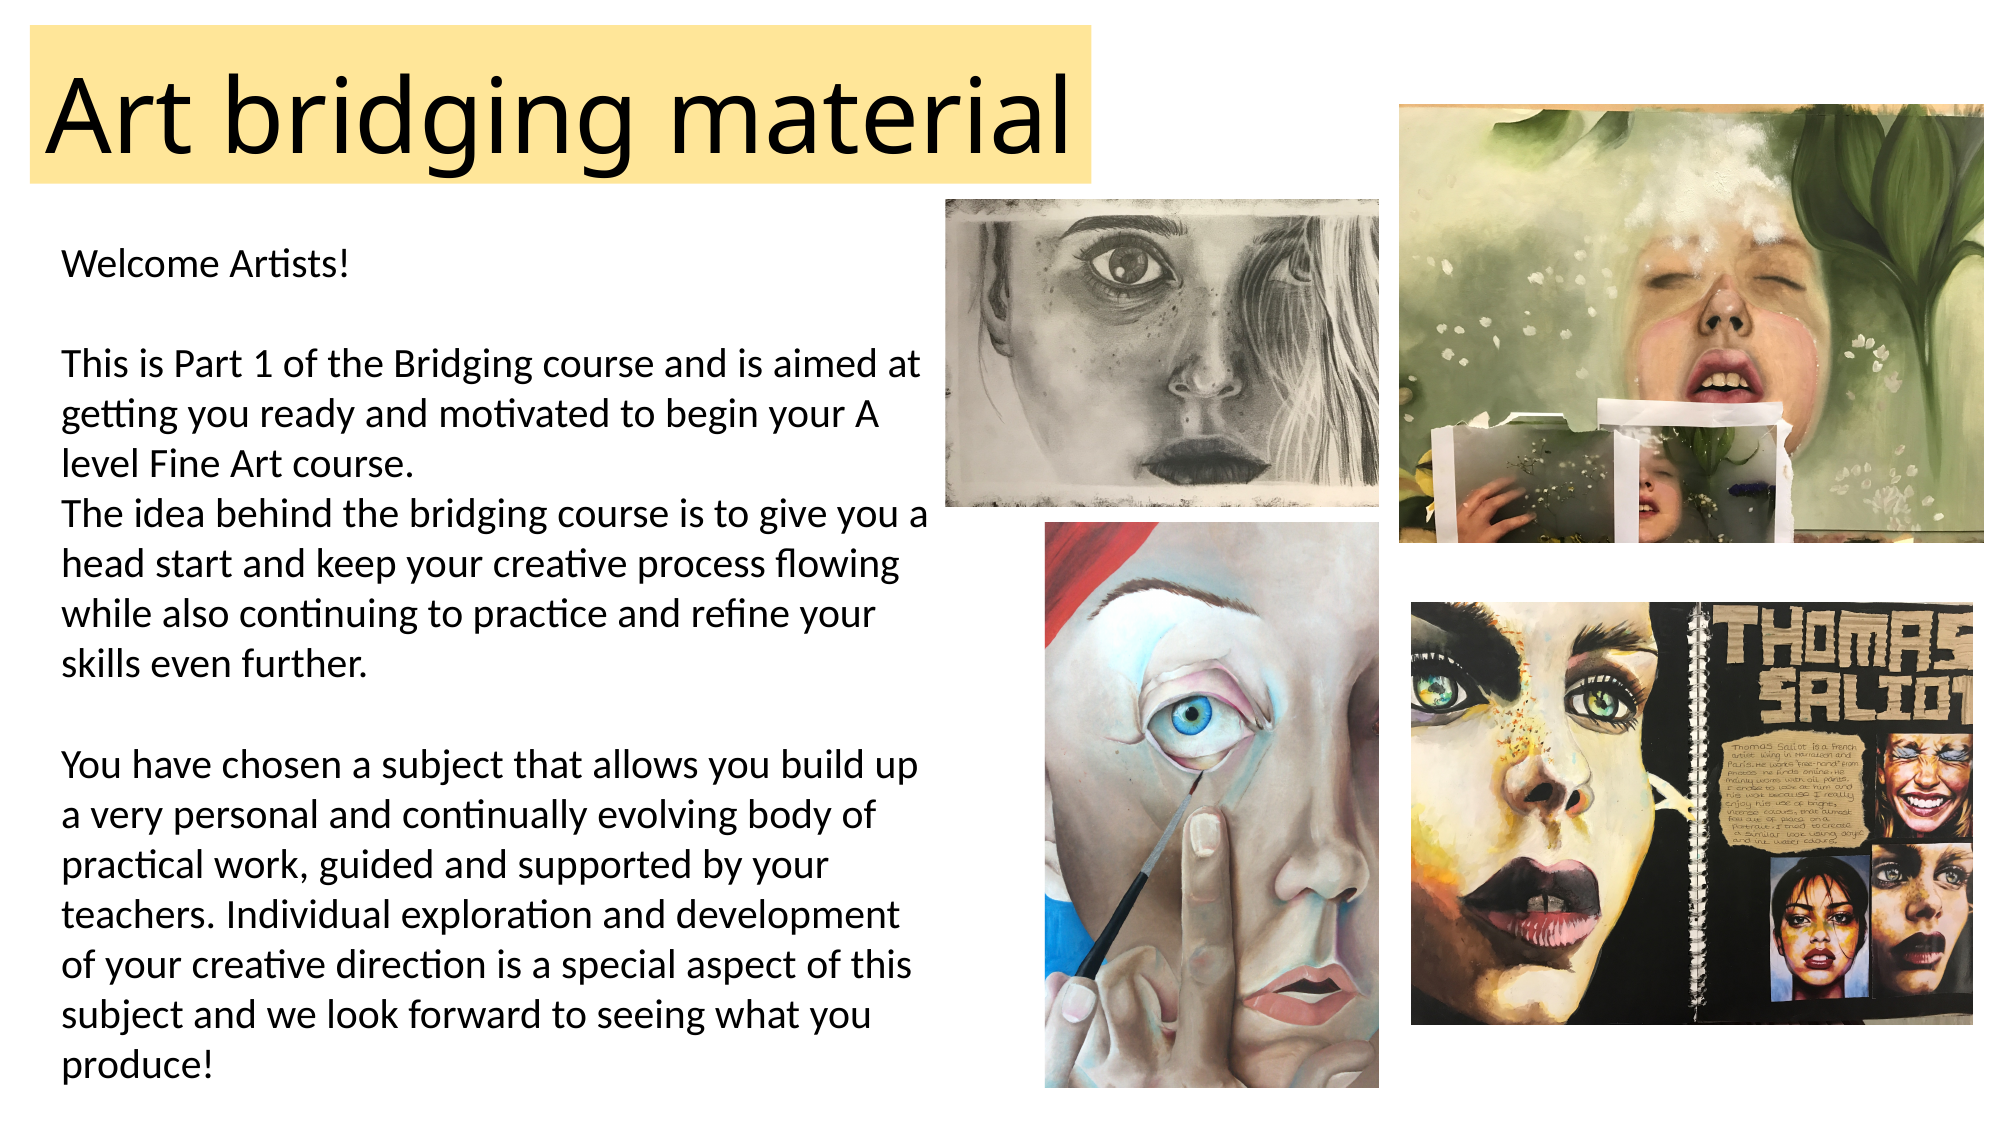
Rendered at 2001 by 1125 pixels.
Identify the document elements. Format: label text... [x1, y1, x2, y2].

picture [1044, 522, 1379, 1088]
text_box Welcome Artists! This is Part 1 of the Bridging course and is aimed at getting you ready and motivated to begin your A level Fine Art course. The idea behind the bridging course is to give you a head start and keep your creative process flowing while also continuing to practice and refine your skills even further. You have chosen a subject that allows you build up a very personal and continually evolving body of practical work, guided and supported by your teachers. Individual exploration and development of your creative direction is a special aspect of this subject and we look forward to seeing what you produce! [46, 228, 956, 1125]
picture [1411, 602, 1973, 1025]
picture [1399, 104, 1984, 543]
title Art bridging material [29, 25, 1092, 184]
picture [945, 199, 1379, 507]
